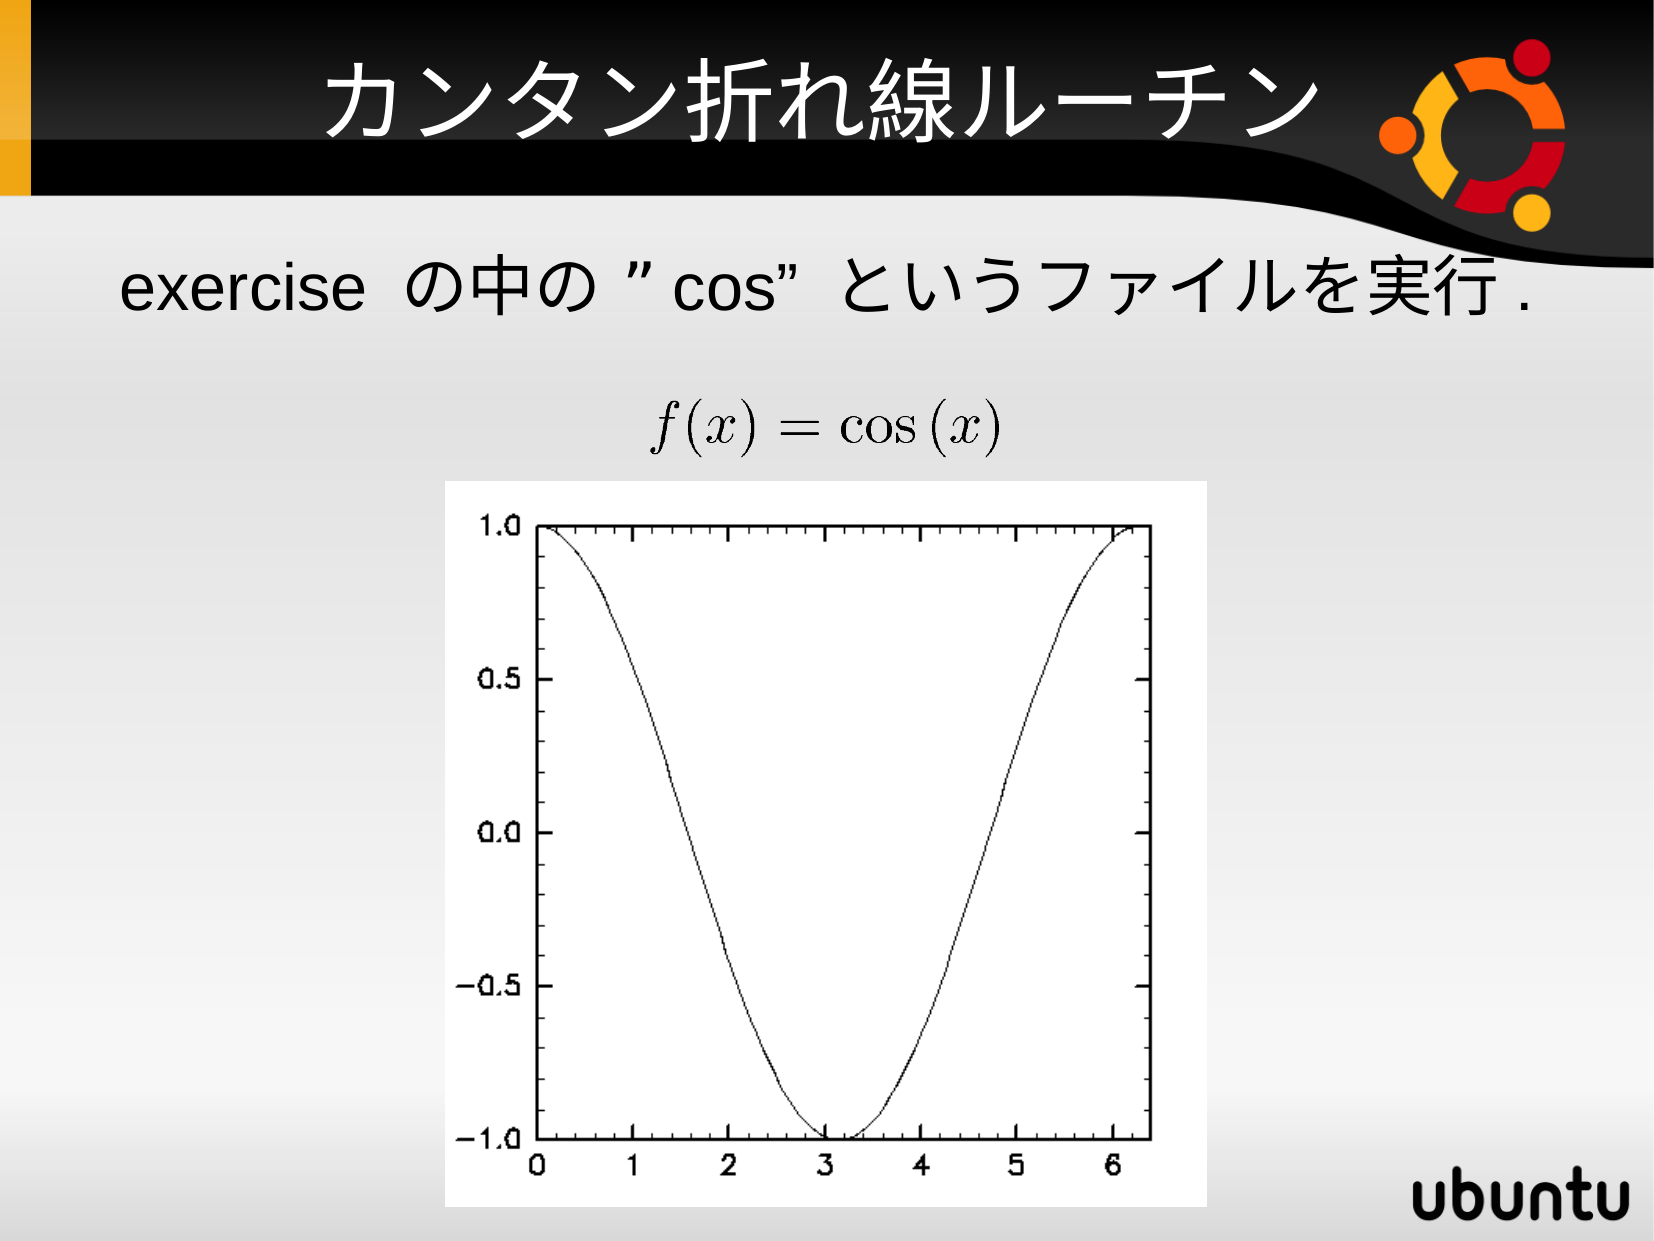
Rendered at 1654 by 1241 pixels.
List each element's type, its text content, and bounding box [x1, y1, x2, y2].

title カンタン折れ線ルーチン [76, 0, 1565, 208]
subtitle exercise の中の ”cos” というファイルを実行. [82, 220, 1571, 355]
picture [0, 0, 1654, 1241]
